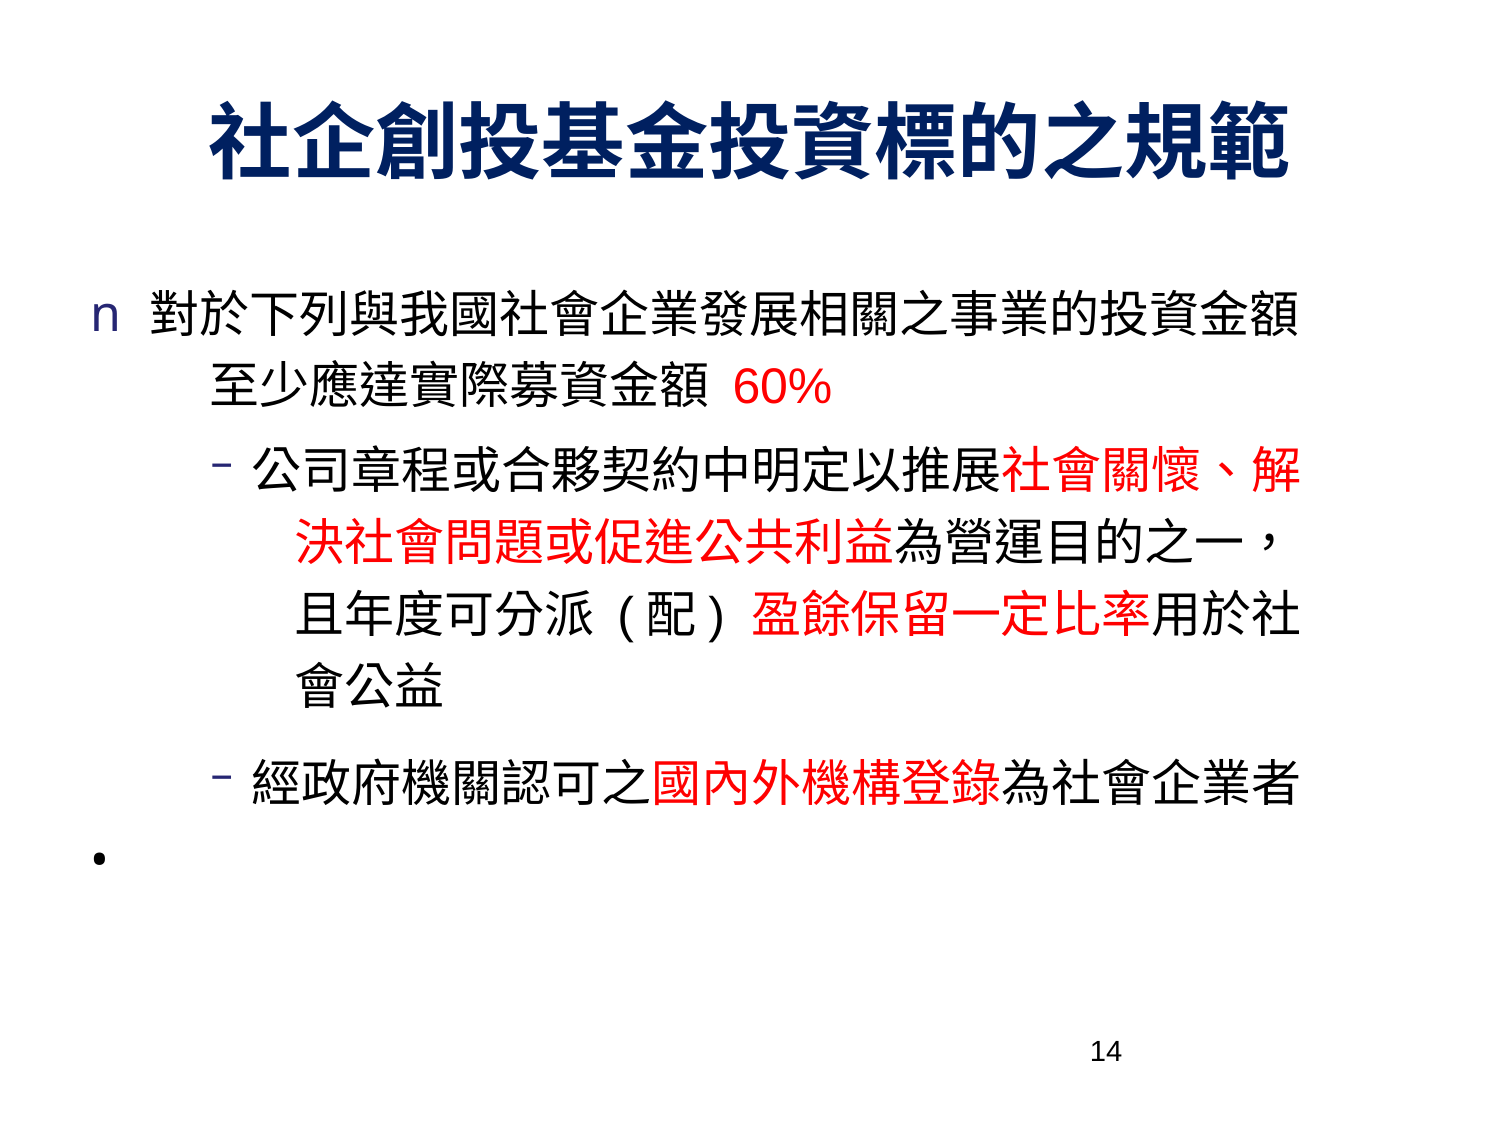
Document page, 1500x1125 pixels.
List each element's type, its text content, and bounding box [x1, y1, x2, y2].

text_box 13 [1074, 1024, 1426, 1103]
list 對於下列與我國社會企業發展相關之事業的投資金額至少應達實際募資金額 60% 公司章程或合夥契約中明定以推展社會關懷、解決社會問題或促進公共利益為營運目的之一，且年度可分派 (配) 盈餘保留一定比率用於社會公益 經政府機關認可之國內外機構登錄為社會企業者 [75, 262, 1340, 1005]
title 社企創投基金投資標的之規範 [75, 45, 1426, 233]
